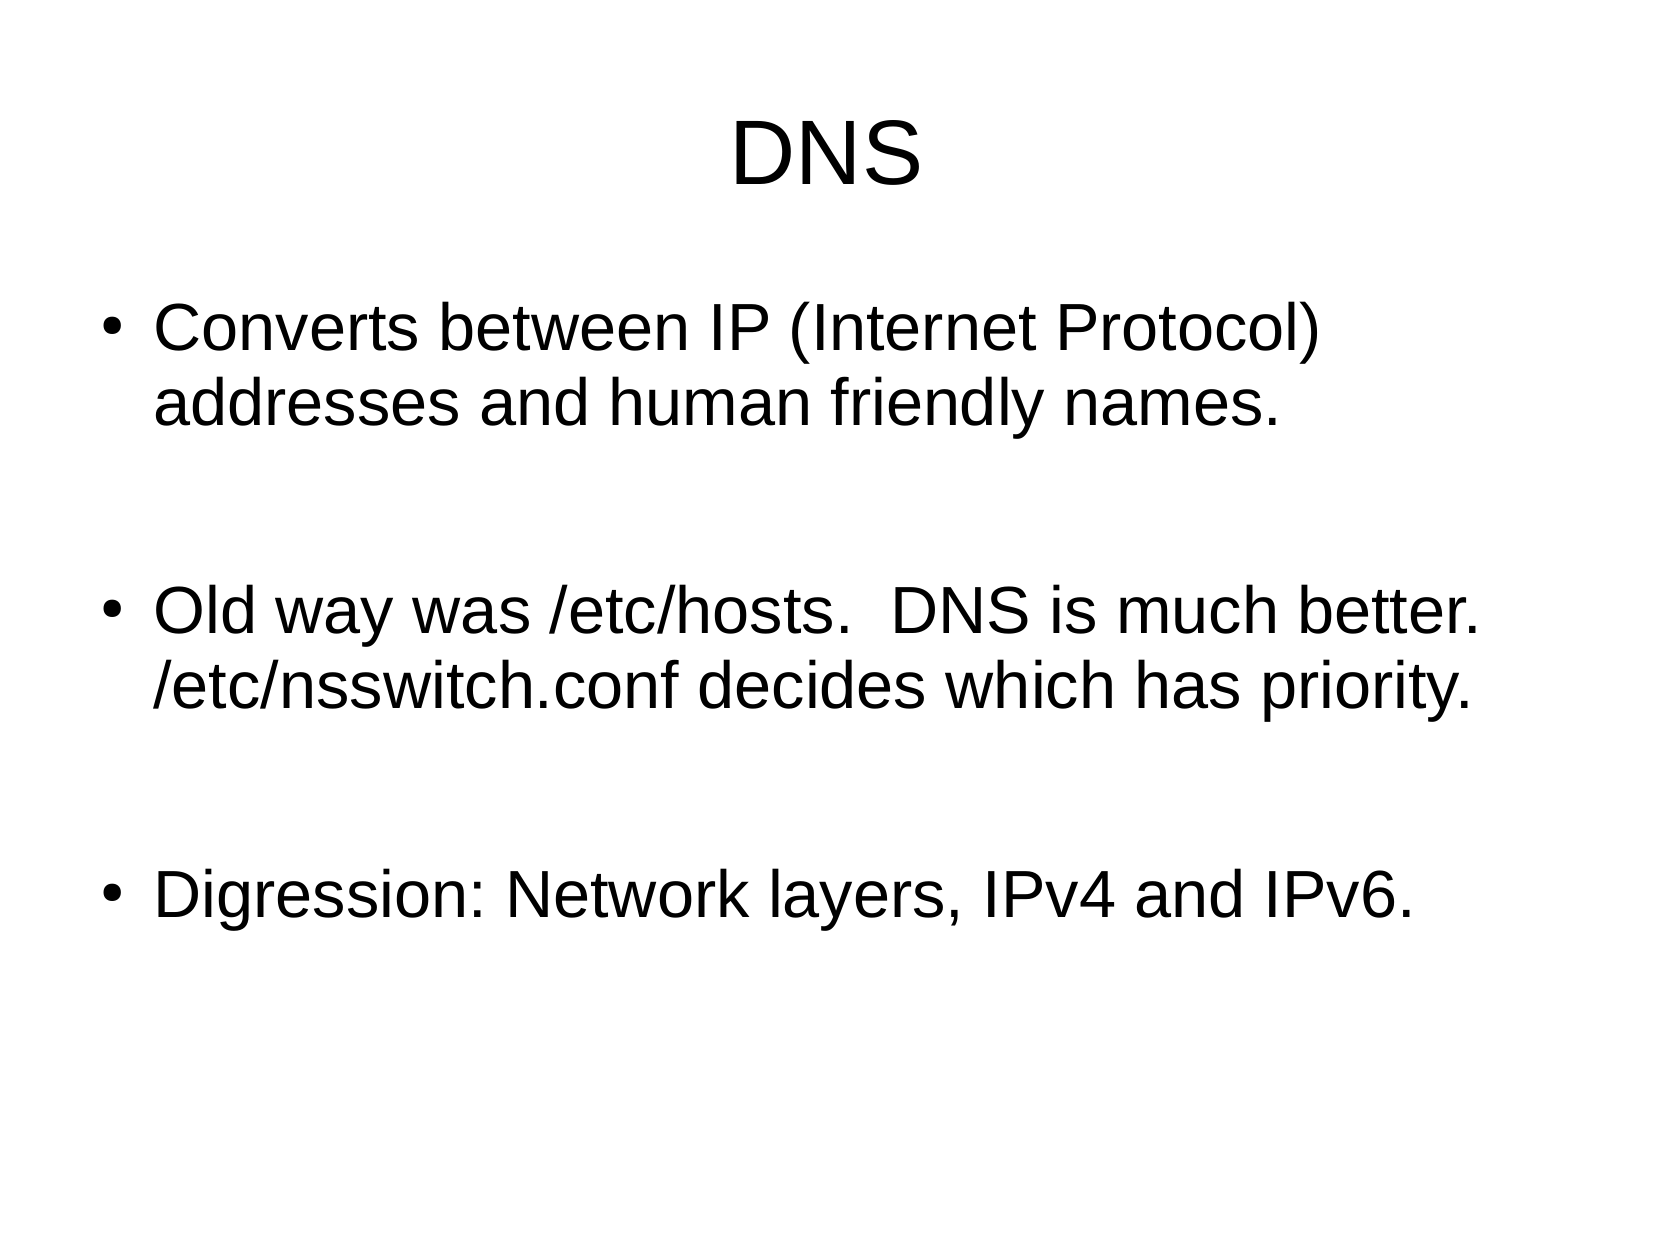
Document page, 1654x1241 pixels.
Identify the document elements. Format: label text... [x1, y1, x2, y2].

list Converts between IP (Internet Protocol) addresses and human friendly names. Old way was /etc/hosts. DNS is much better. /etc/nsswitch.conf decides which has priority. Digression: Network layers, IPv4 and IPv6. [82, 290, 1571, 991]
title DNS [82, 49, 1571, 257]
